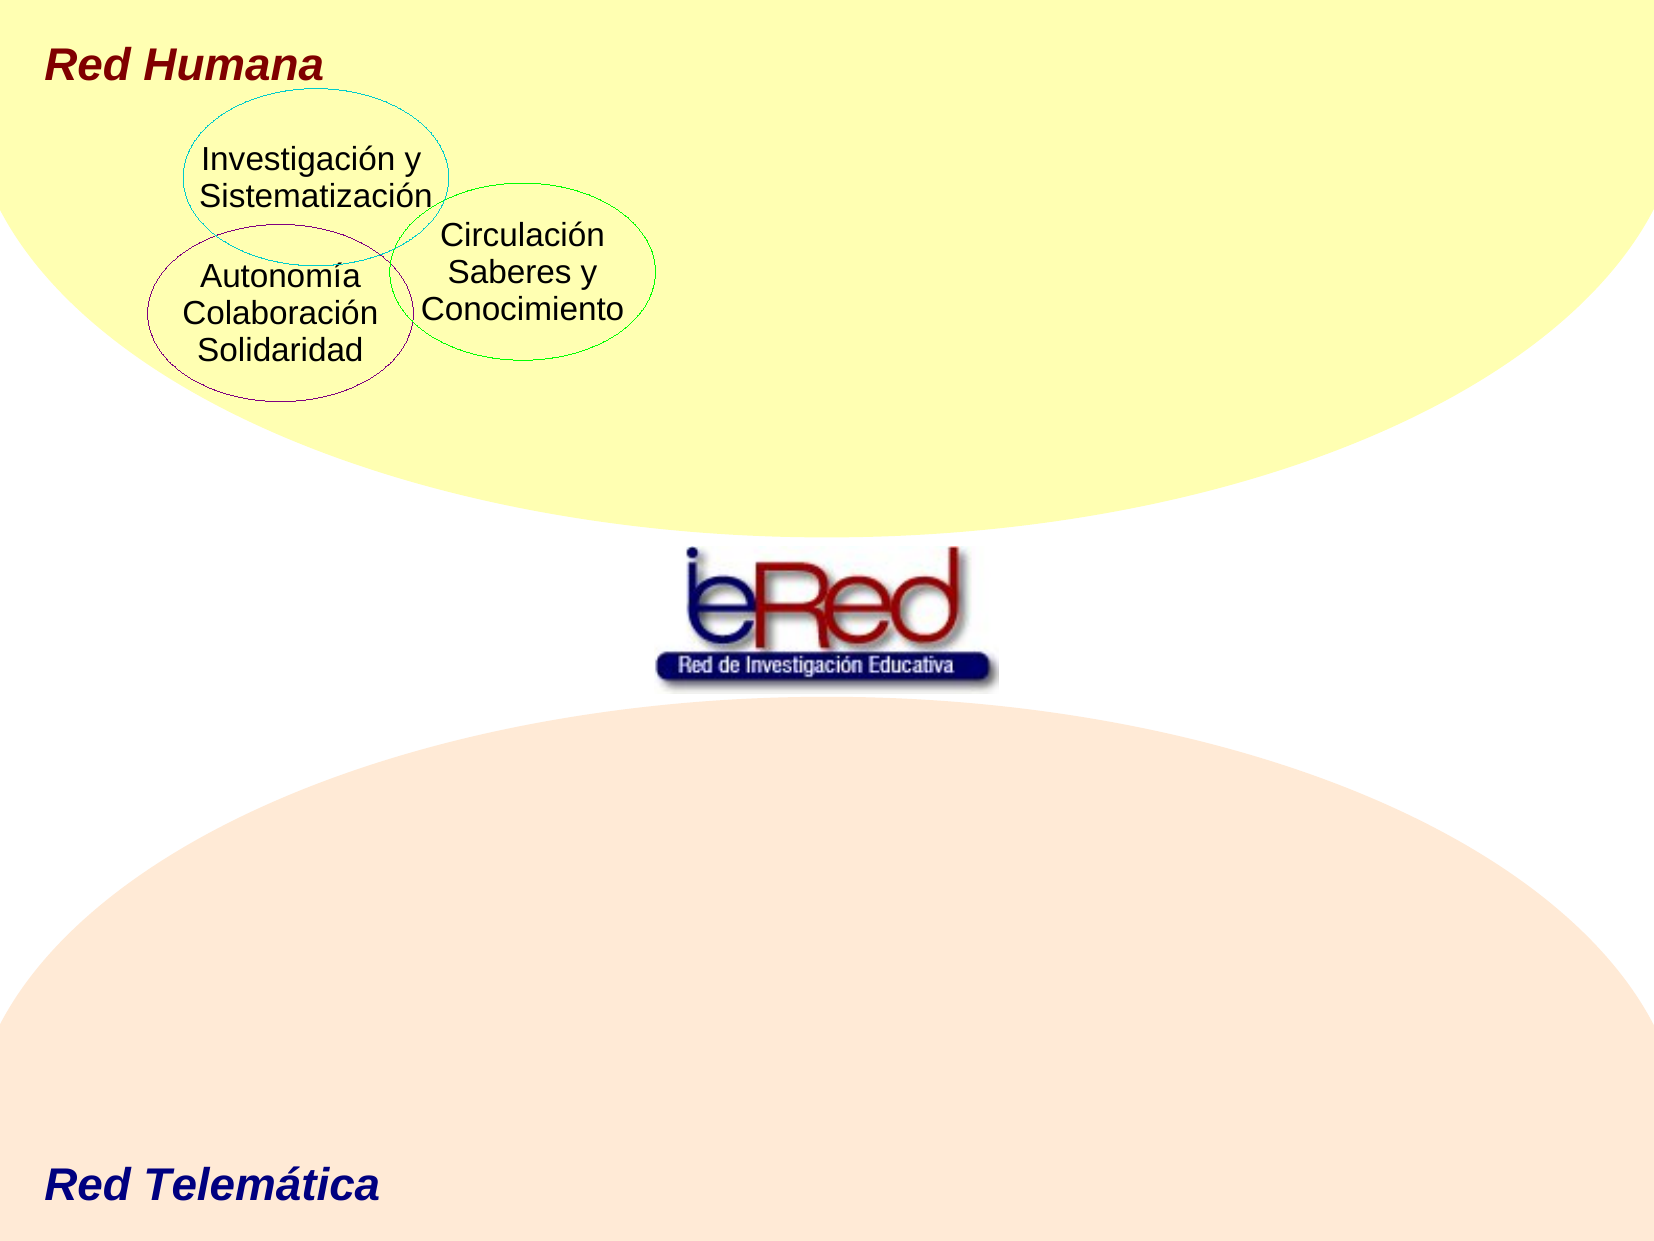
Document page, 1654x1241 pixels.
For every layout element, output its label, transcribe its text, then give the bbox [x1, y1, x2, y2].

text_box [0, 696, 1654, 1241]
text_box [0, 0, 1654, 538]
text_box Circulación Saberes y Conocimiento [389, 183, 656, 361]
text_box Autonomía Colaboración Solidaridad [147, 235, 413, 402]
text_box Investigación y Sistematización [183, 88, 449, 266]
text_box Red Telemática [29, 1151, 396, 1218]
text_box Red Humana [29, 31, 340, 98]
picture [654, 546, 999, 695]
